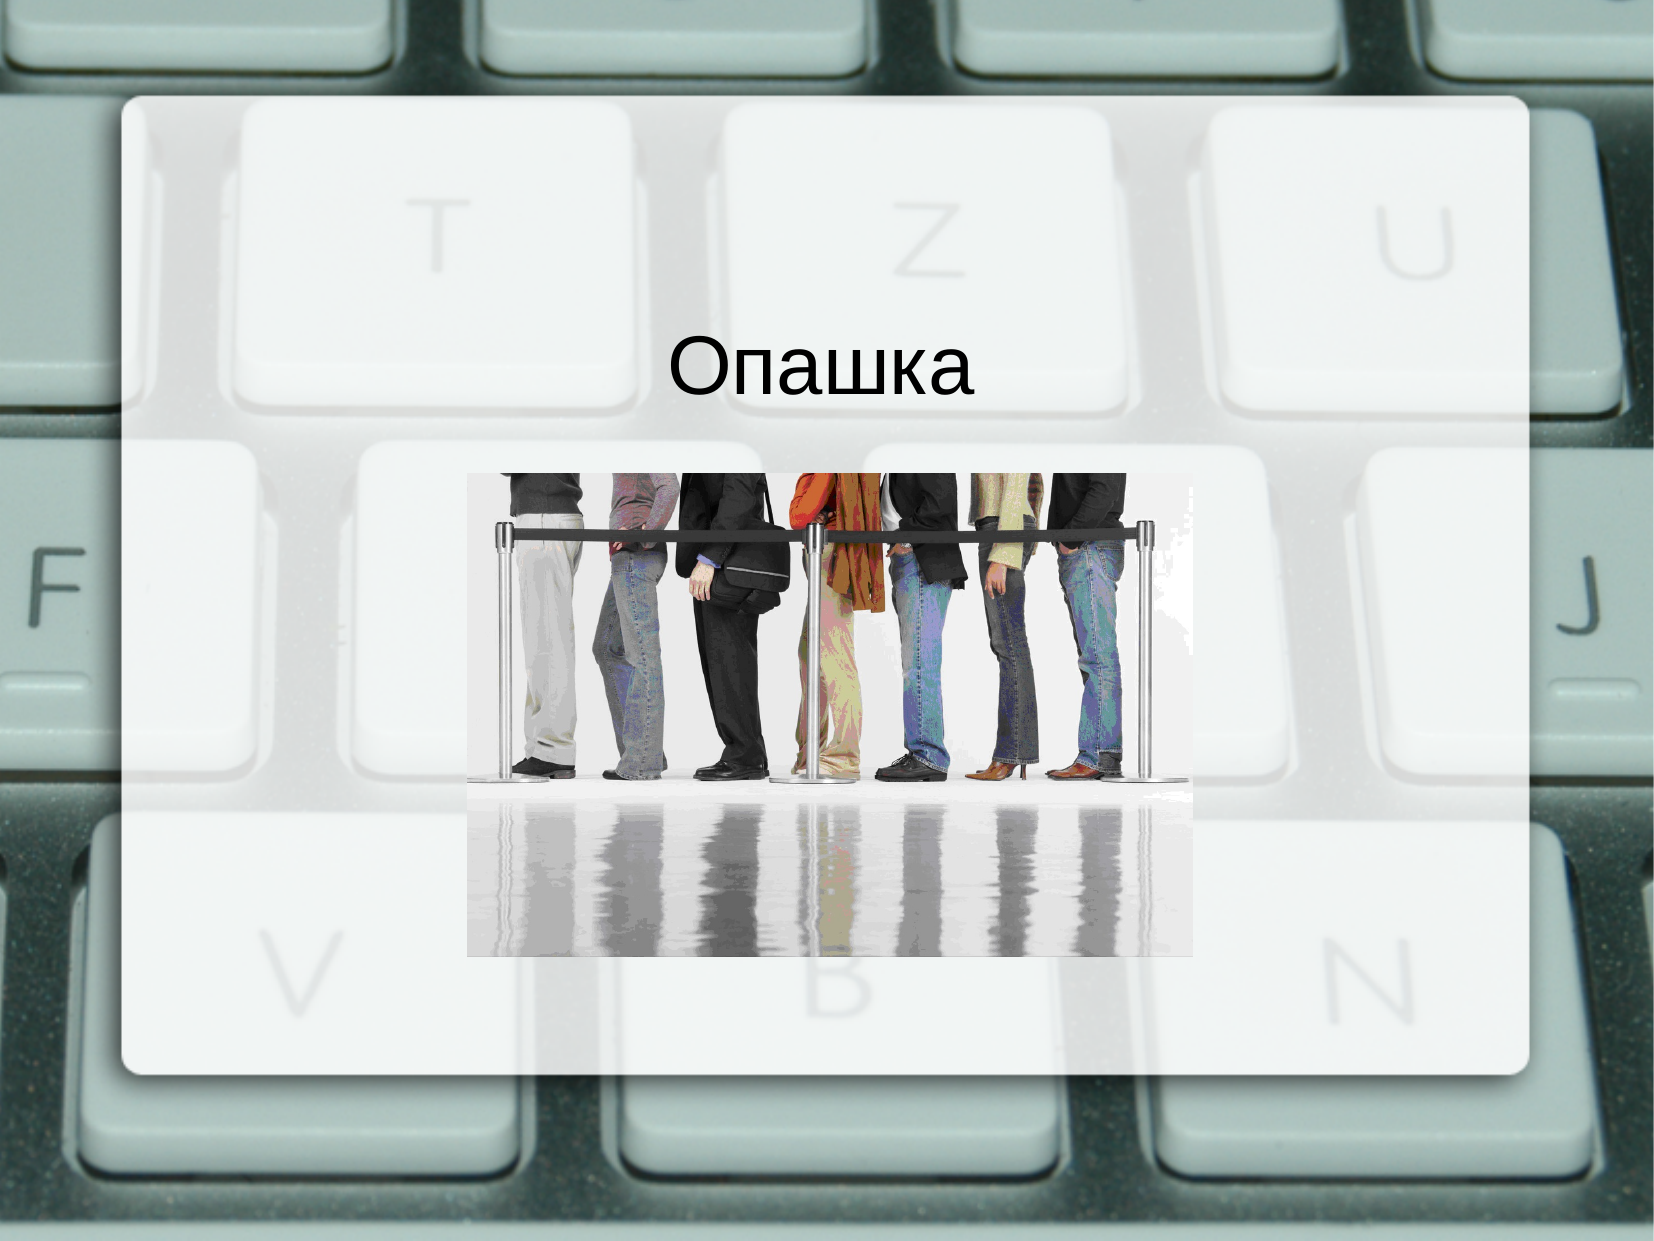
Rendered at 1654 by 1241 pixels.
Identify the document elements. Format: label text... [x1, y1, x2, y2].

picture [0, 0, 1654, 1241]
subtitle Опашка [135, 277, 1506, 455]
